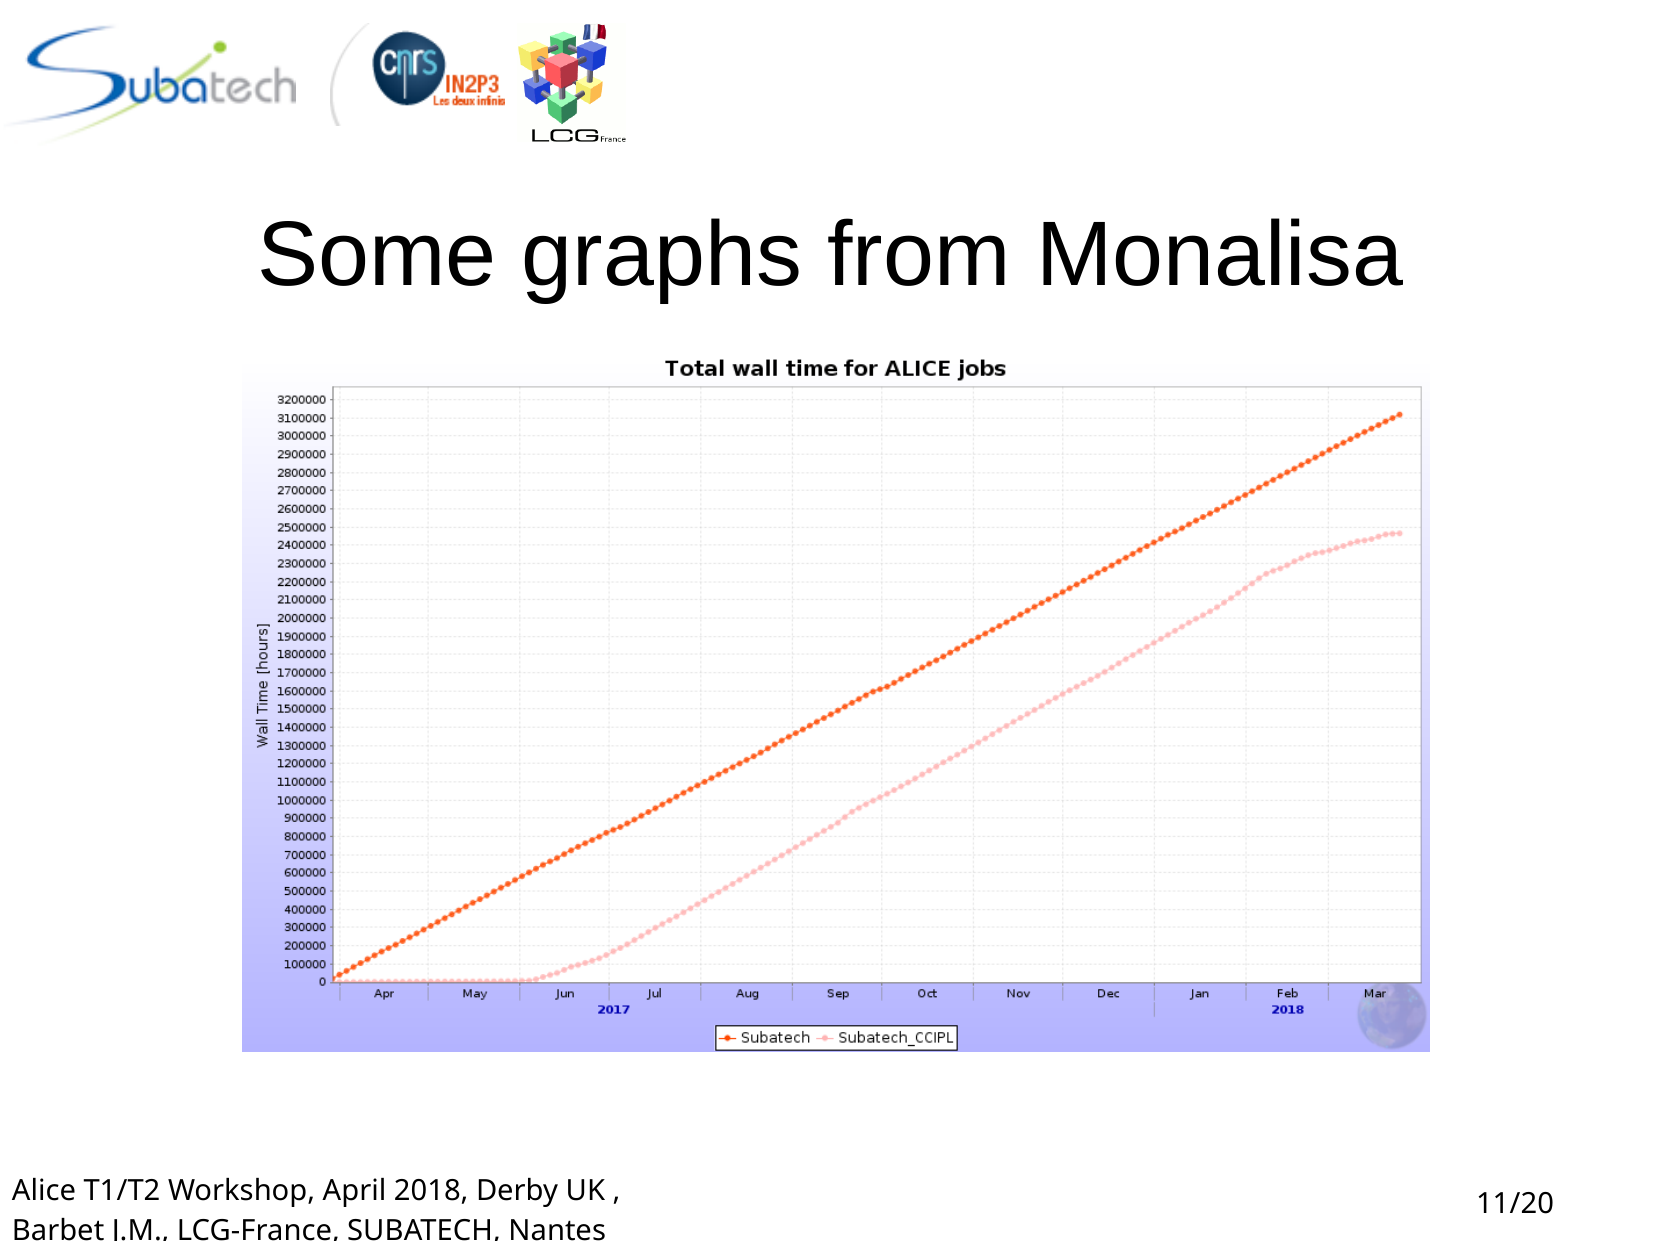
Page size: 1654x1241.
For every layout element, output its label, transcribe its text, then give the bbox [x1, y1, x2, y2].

title Some graphs from Monalisa [86, 150, 1576, 358]
picture [517, 23, 626, 142]
picture [3, 10, 296, 150]
picture [330, 23, 505, 126]
picture [242, 355, 1430, 1052]
